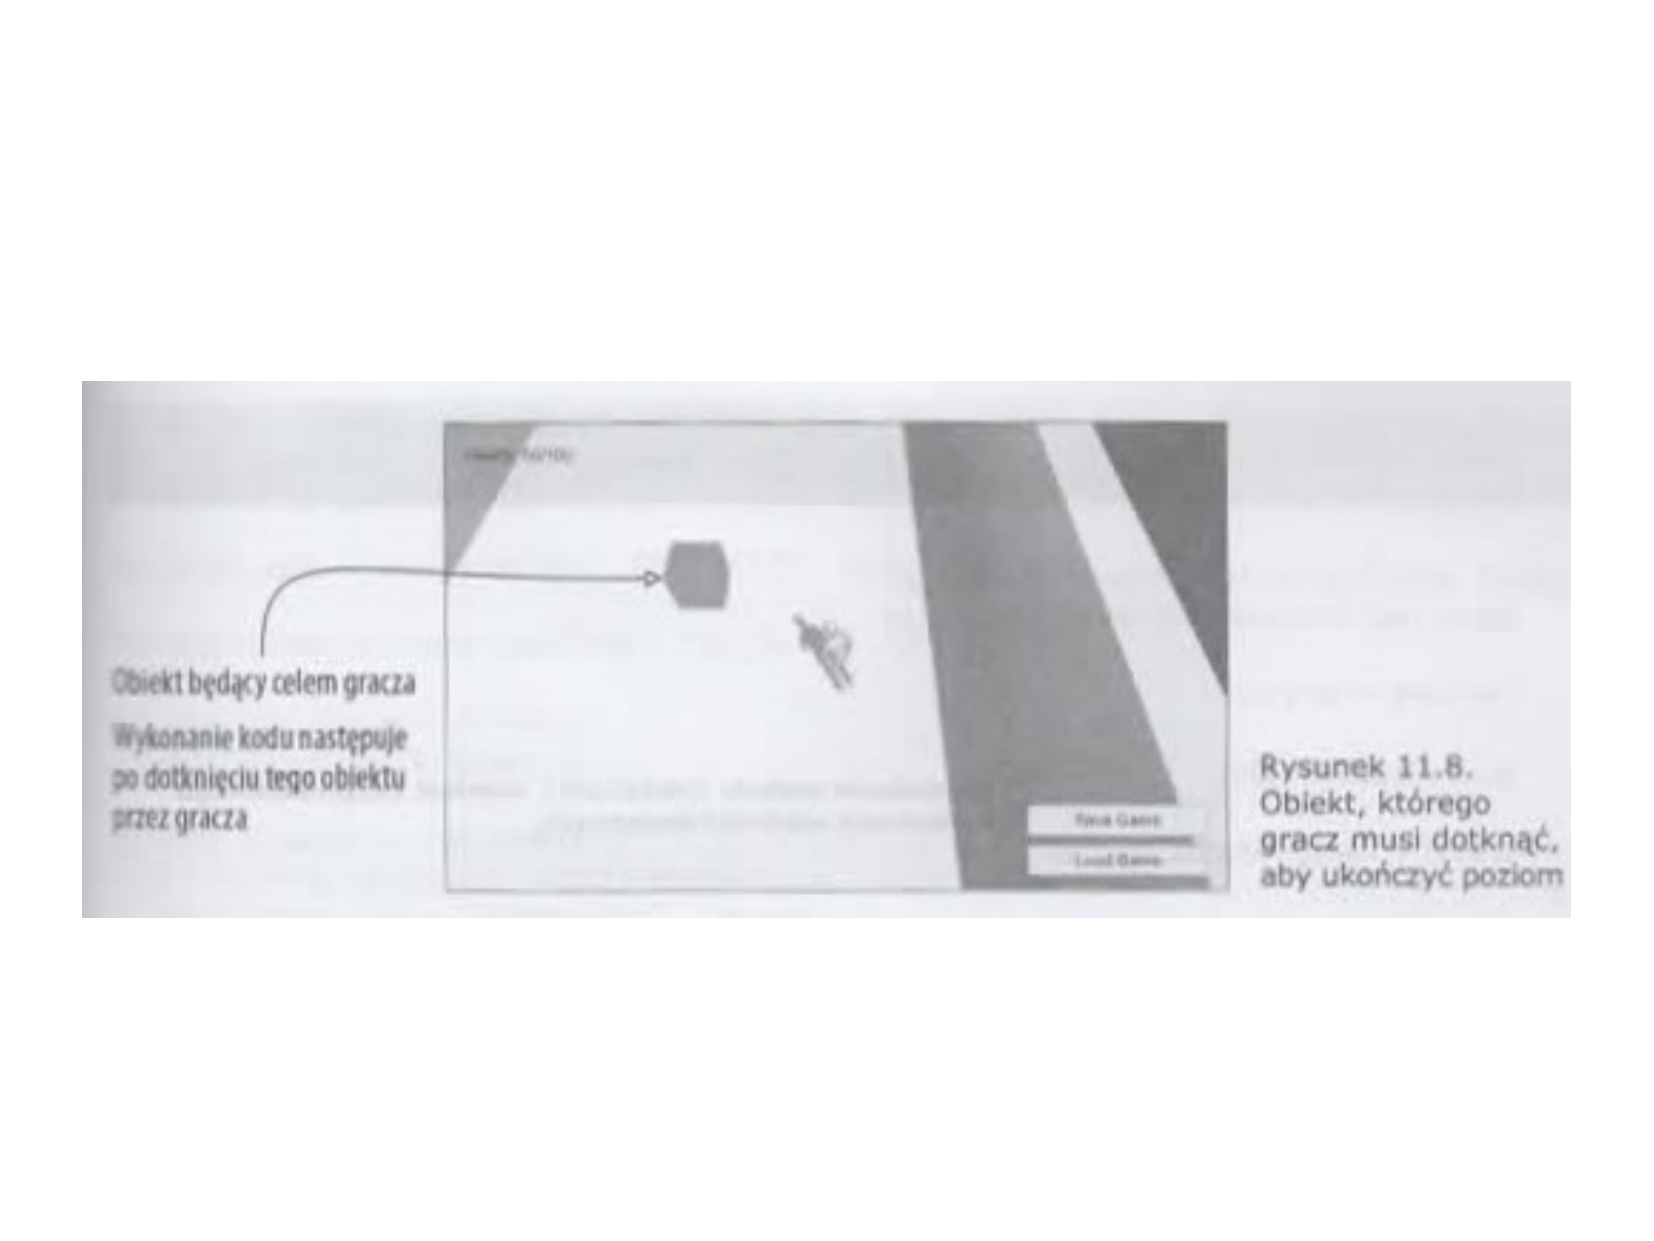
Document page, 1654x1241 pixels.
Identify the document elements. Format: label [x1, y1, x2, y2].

picture [82, 381, 1571, 918]
